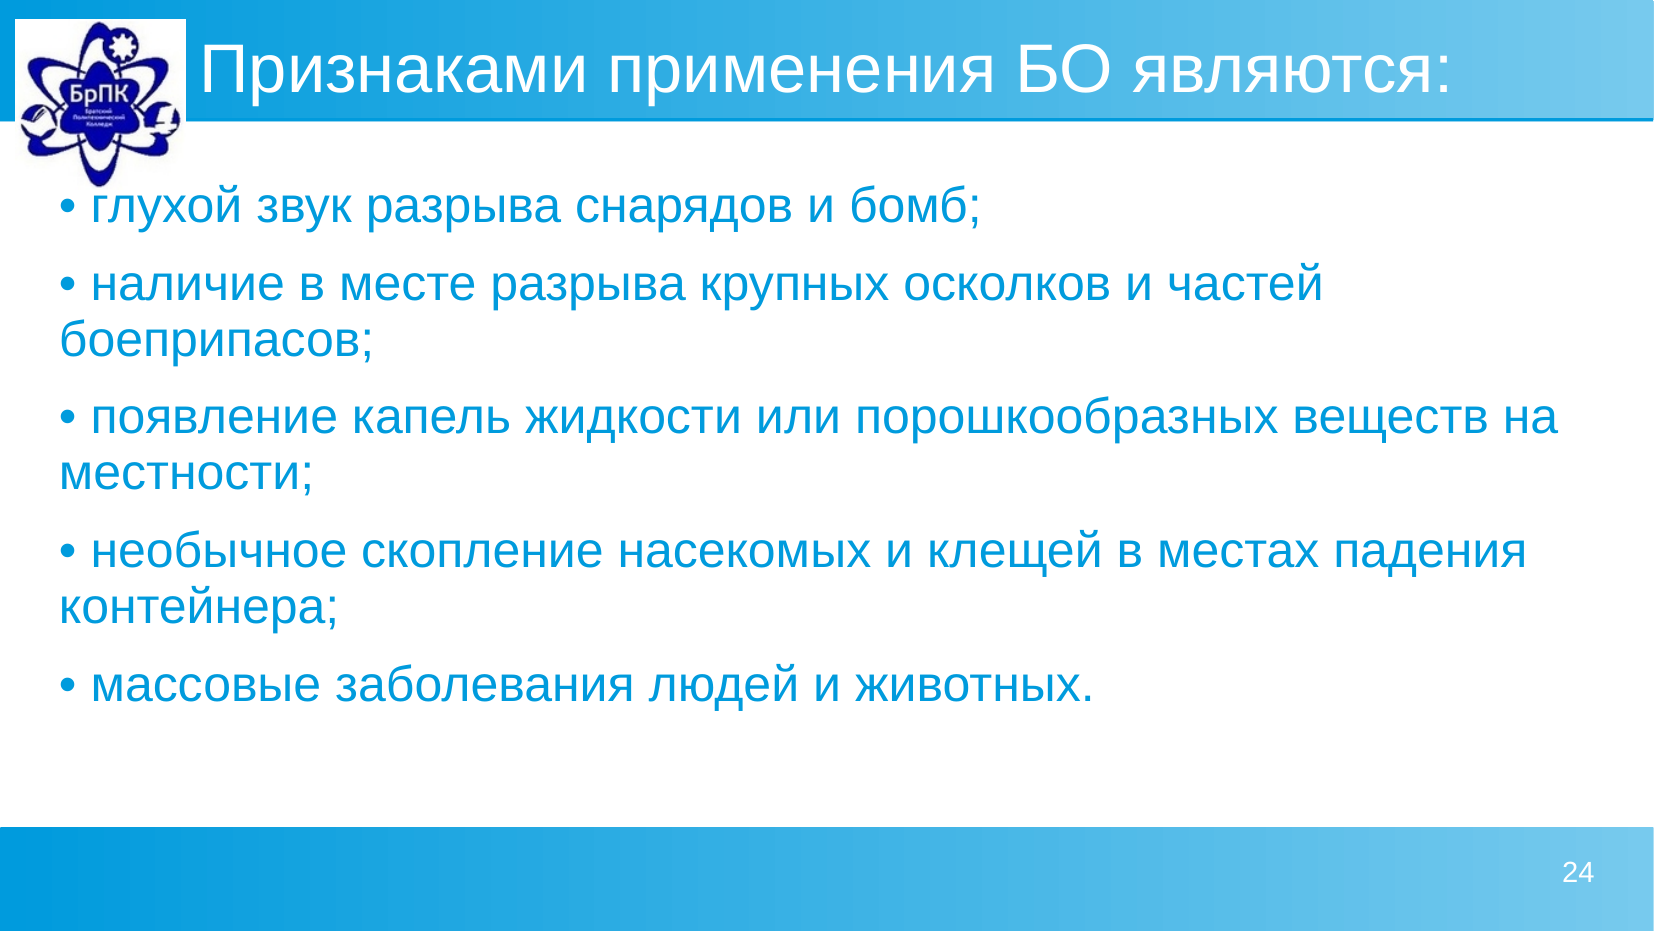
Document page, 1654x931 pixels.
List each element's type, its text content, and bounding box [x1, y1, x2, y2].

title Признаками применения БО являются: [186, 30, 1595, 108]
picture [15, 20, 186, 190]
list • глухой звук разрыва снарядов и бомб; • наличие в месте разрыва крупных осколков и частей боеприпасов; • появление капель жидкости или порошкообразных веществ на местности; • необычное скопление насекомых и клещей в местах падения контейнера; • массовые заболевания людей и животных. [59, 177, 1595, 768]
